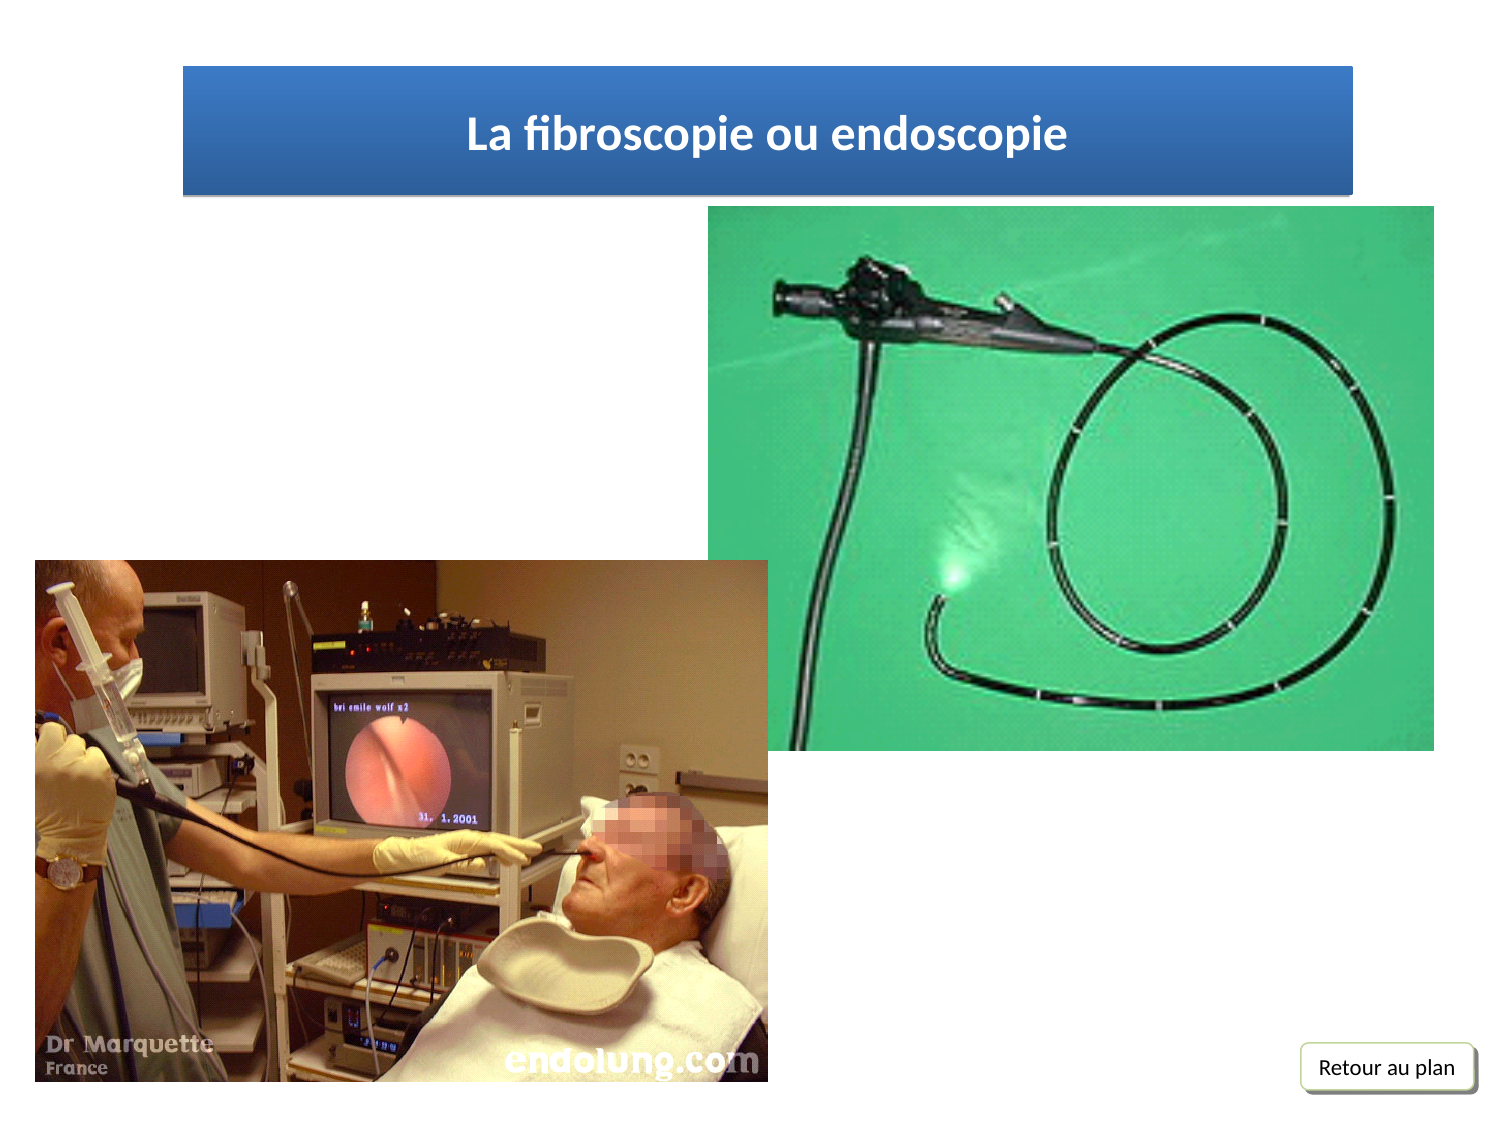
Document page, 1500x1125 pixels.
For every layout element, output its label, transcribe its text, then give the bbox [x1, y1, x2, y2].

picture [35, 206, 1434, 1082]
text_box Retour au plan [1300, 1042, 1474, 1090]
text_box La fibroscopie ou endoscopie [183, 66, 1353, 195]
